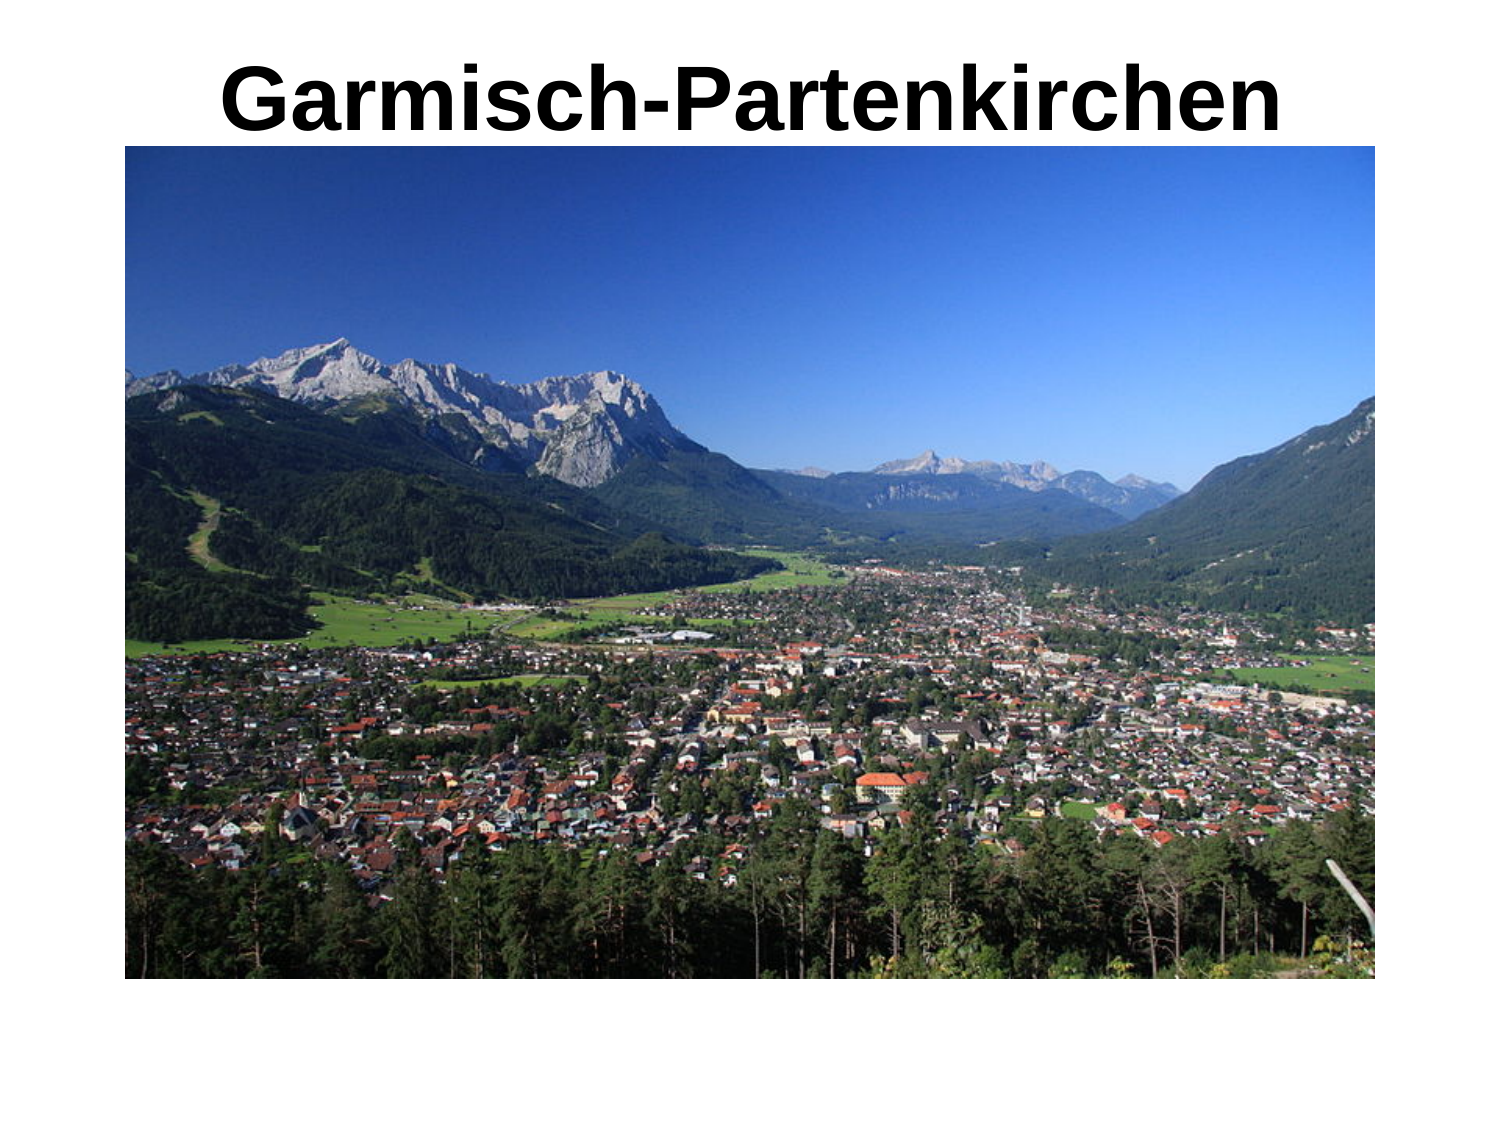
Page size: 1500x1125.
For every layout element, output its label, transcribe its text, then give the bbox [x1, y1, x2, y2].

picture [125, 188, 1375, 979]
title Garmisch-Partenkirchen [76, 0, 1427, 188]
